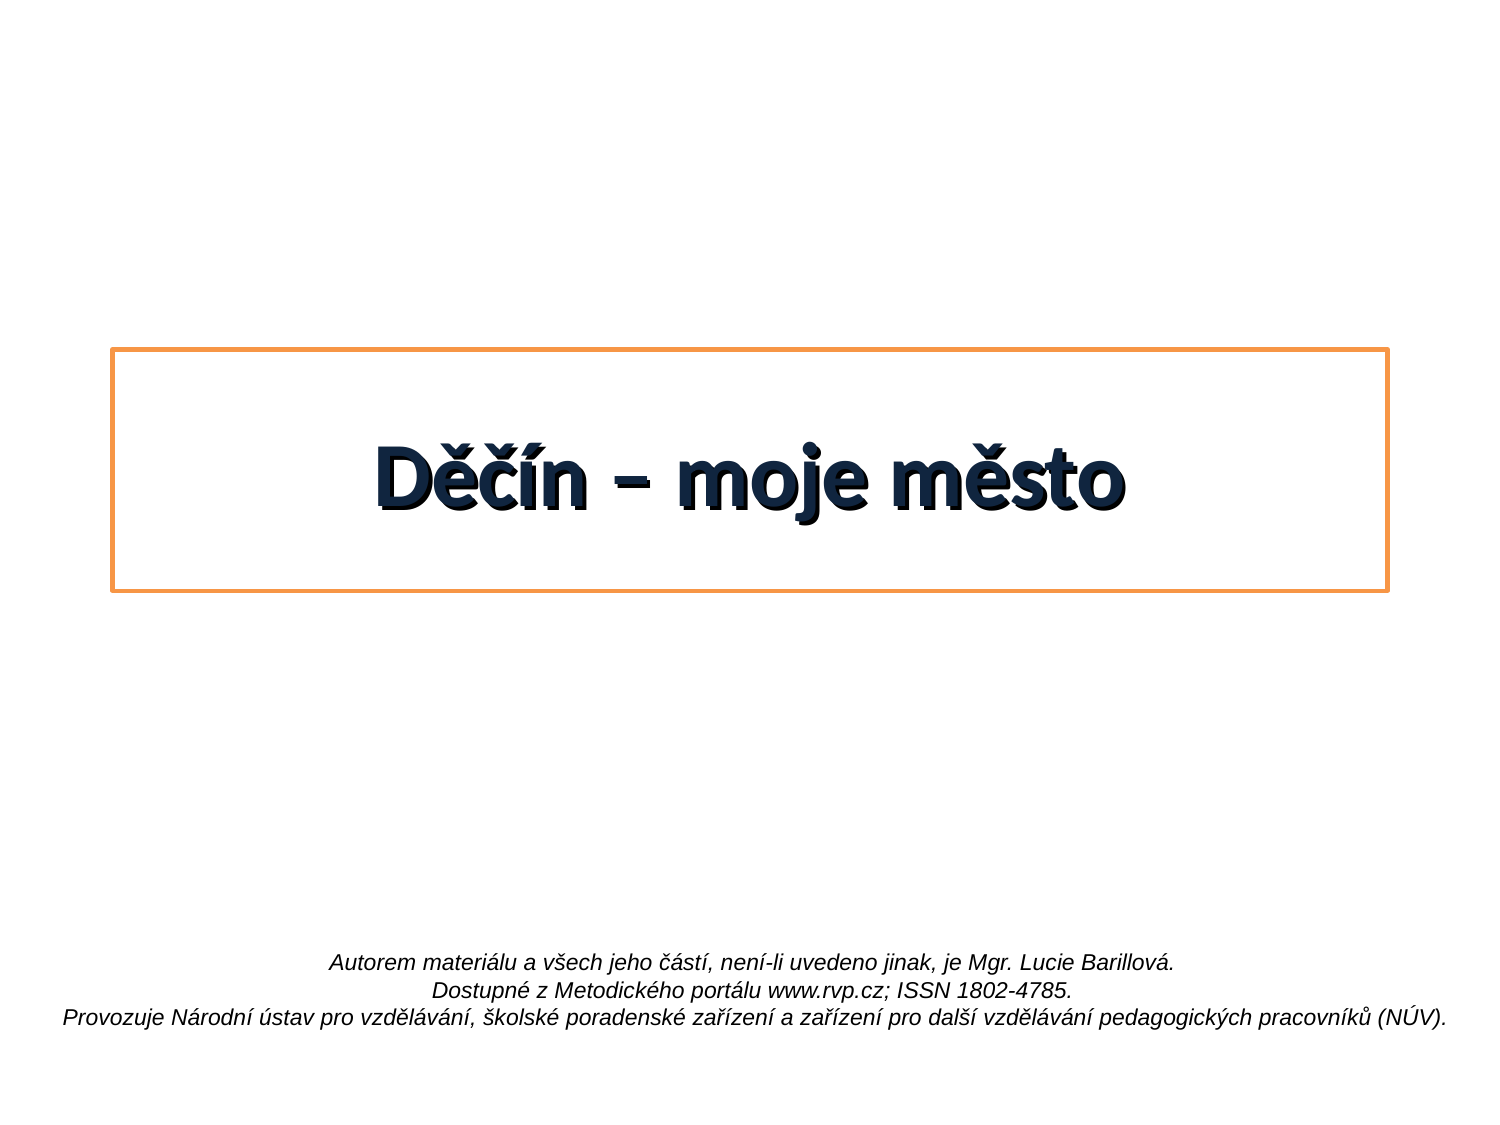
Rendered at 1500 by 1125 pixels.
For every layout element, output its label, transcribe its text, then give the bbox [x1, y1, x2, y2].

title Děčín – moje město [112, 349, 1388, 591]
text_box Autorem materiálu a všech jeho částí, není-li uvedeno jinak, je Mgr. Lucie Barillová. Dostupné z Metodického portálu www.rvp.cz; ISSN 1802-4785. Provozuje Národní ústav pro vzdělávání, školské poradenské zařízení a zařízení pro další vzdělávání pedagogických pracovníků (NÚV). [0, 940, 1500, 1040]
